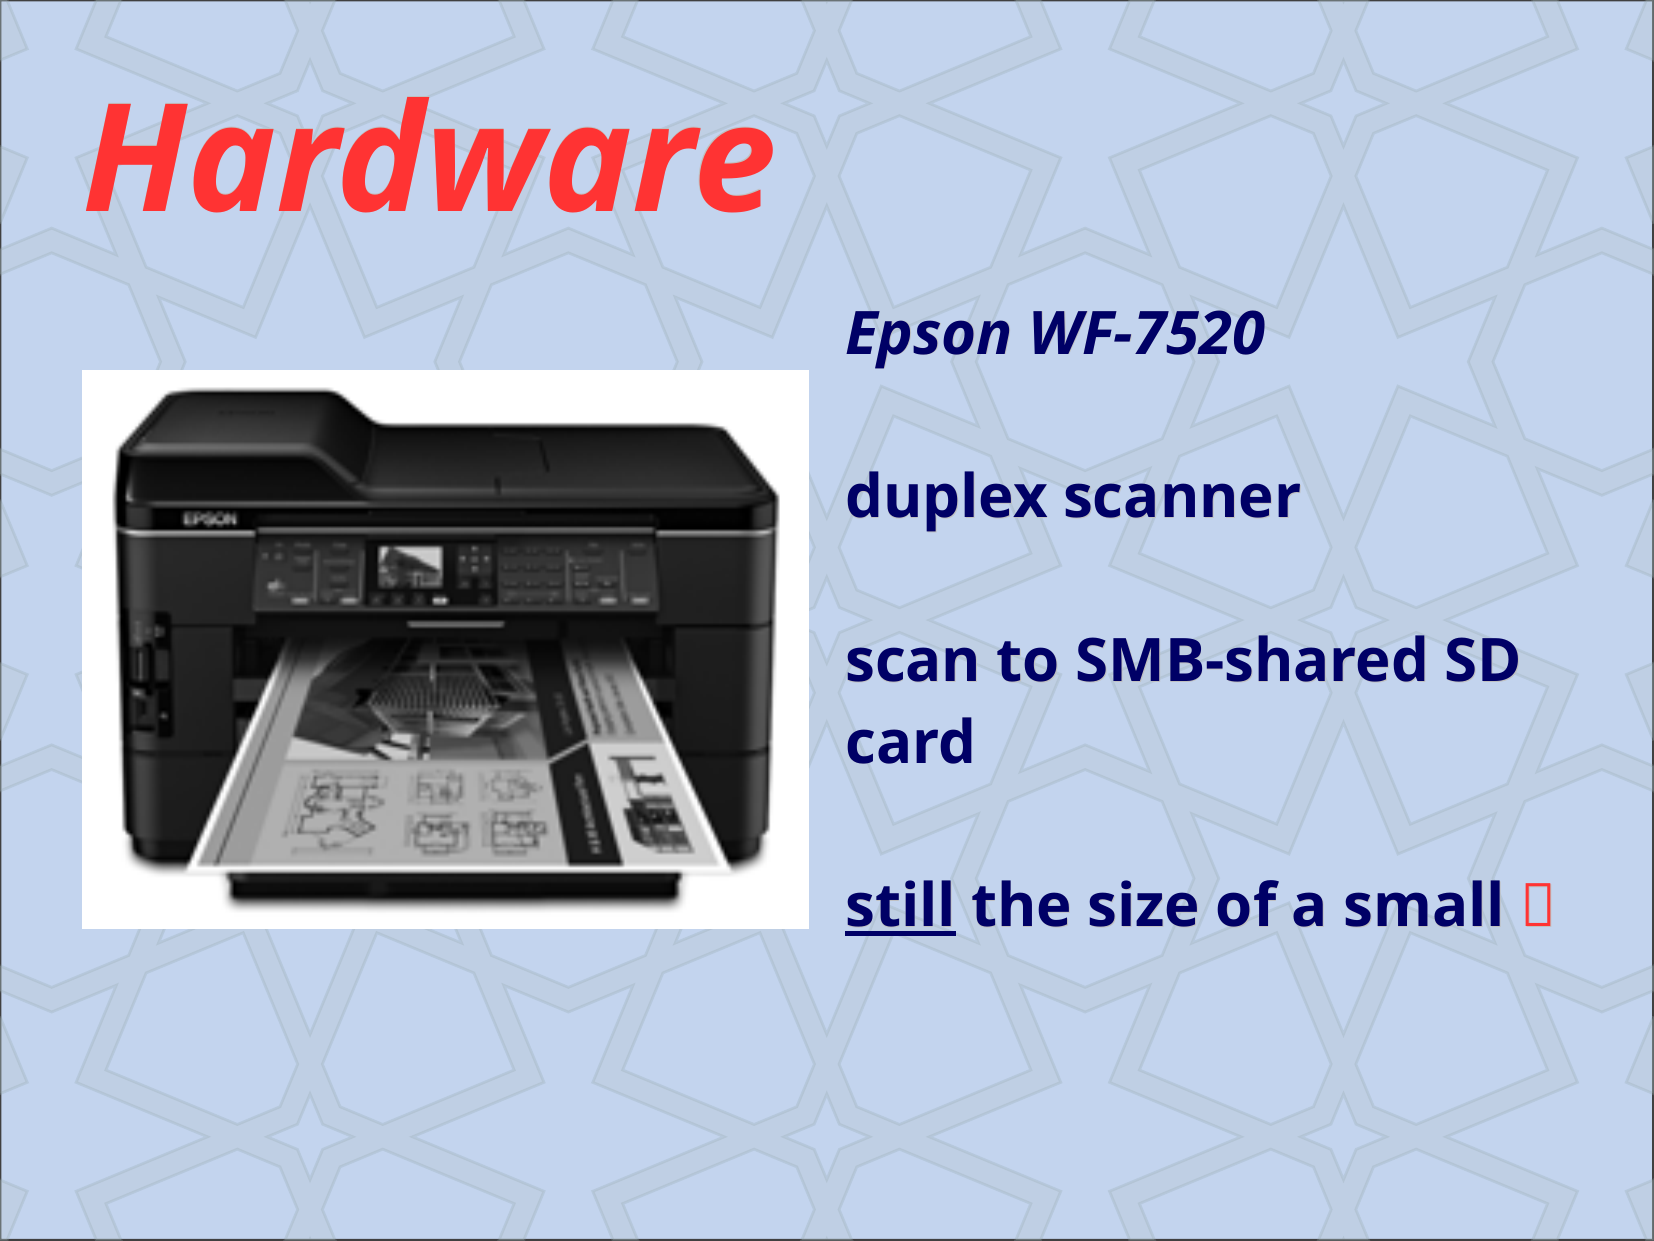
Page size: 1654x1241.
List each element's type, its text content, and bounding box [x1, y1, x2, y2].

list Epson WF-7520 duplex scanner scan to SMB-shared SD card still the size of a small 🚌 [845, 290, 1572, 1010]
title Hardware [82, 49, 1571, 257]
picture [82, 370, 809, 929]
